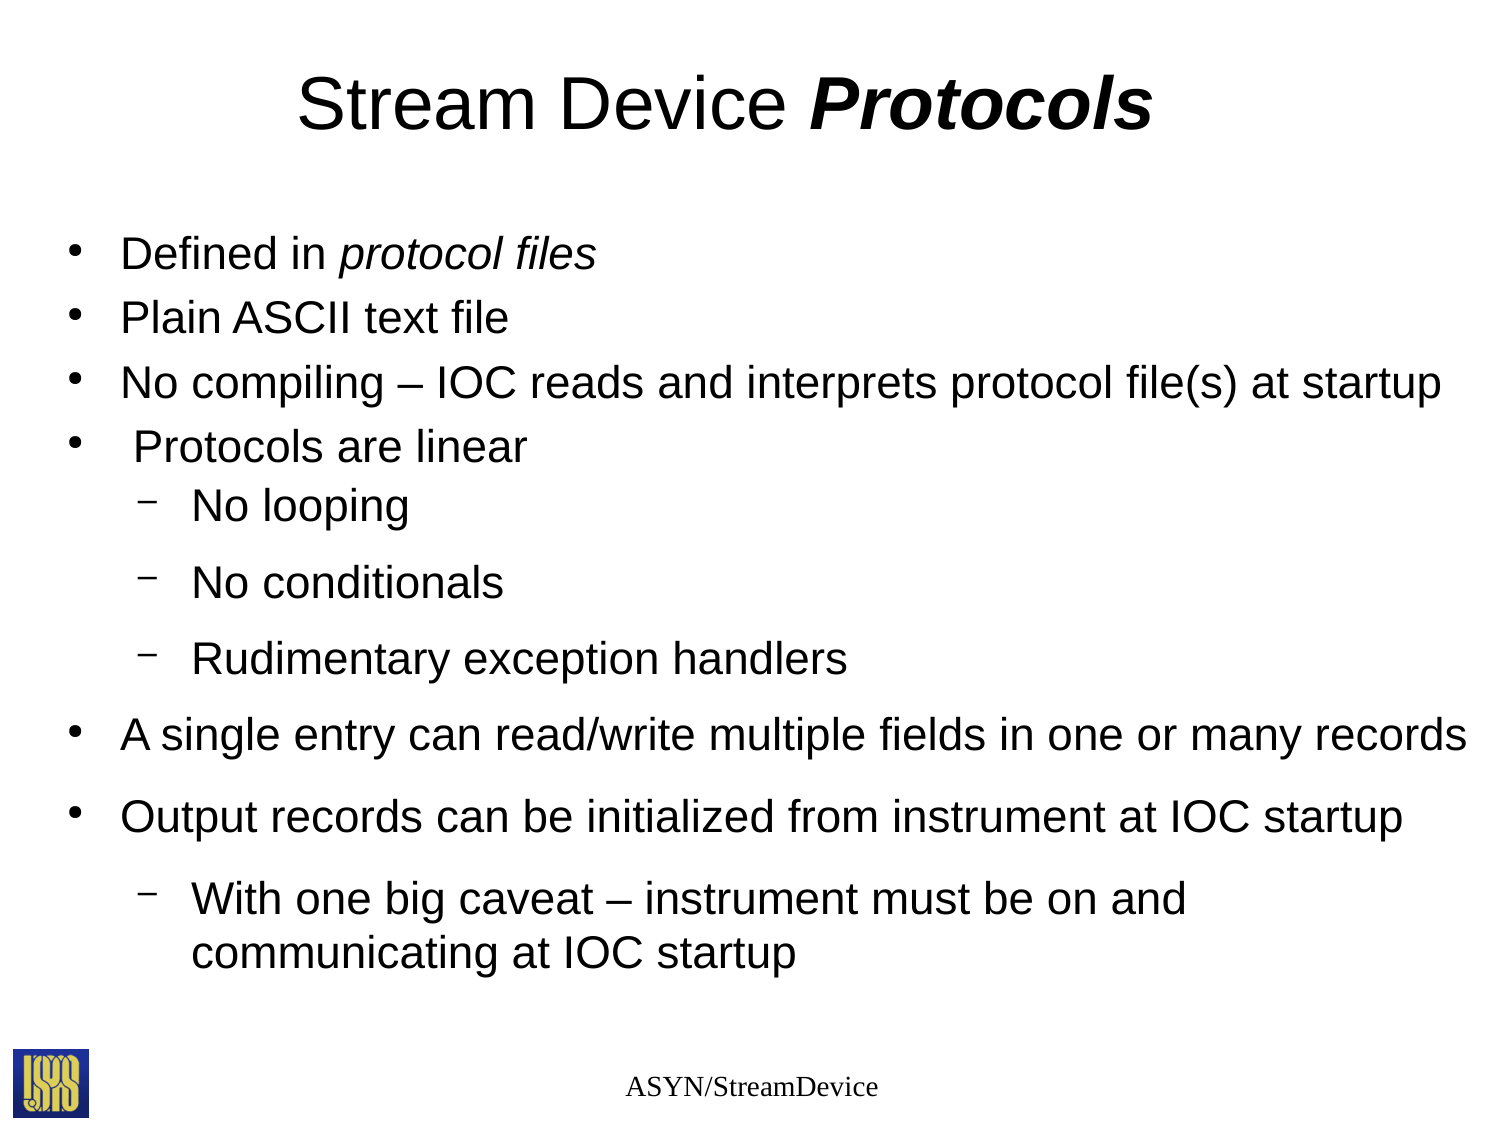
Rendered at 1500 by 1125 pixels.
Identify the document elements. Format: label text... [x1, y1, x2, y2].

picture [13, 1049, 89, 1118]
list Defined in protocol files Plain ASCII text file No compiling – IOC reads and interprets protocol file(s) at startup Protocols are linear No looping No conditionals Rudimentary exception handlers A single entry can read/write multiple fields in one or many records Output records can be initialized from instrument at IOC startup With one big caveat – instrument must be on and communicating at IOC startup [34, 216, 1489, 987]
title Stream Device Protocols [55, 54, 1361, 152]
